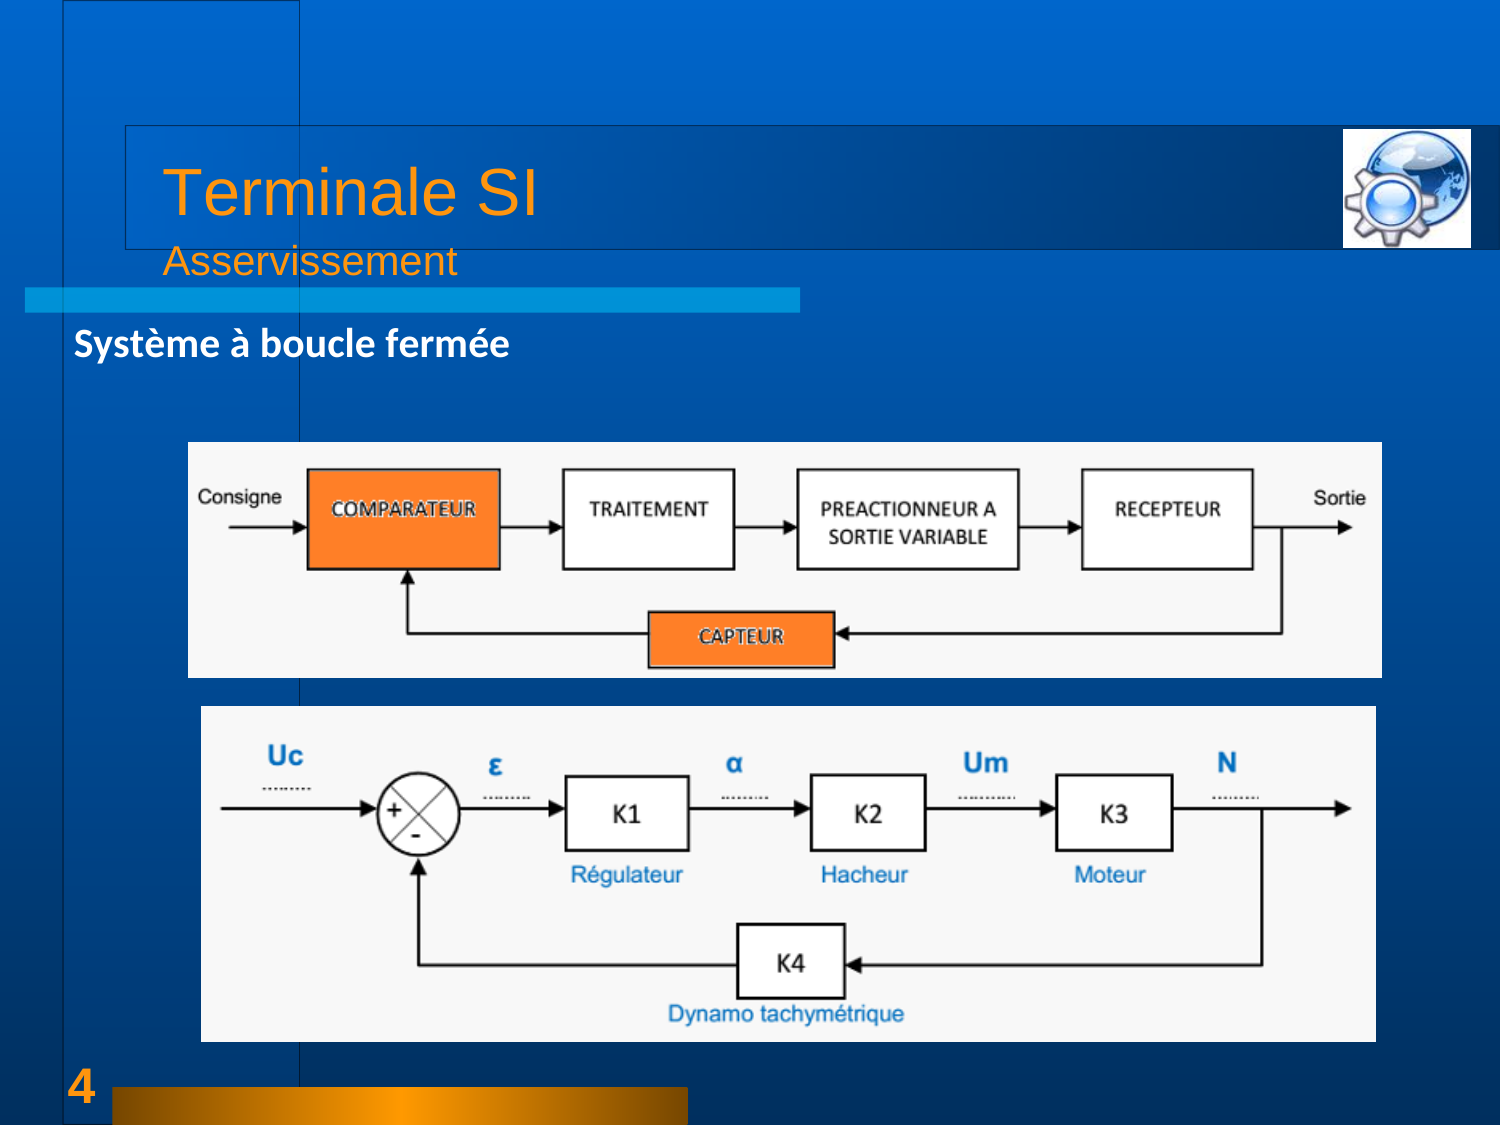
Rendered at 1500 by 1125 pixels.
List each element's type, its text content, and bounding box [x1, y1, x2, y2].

picture [188, 442, 1382, 678]
text_box Système à boucle fermée [59, 319, 1418, 884]
picture [1343, 129, 1471, 248]
picture [201, 706, 1376, 1042]
